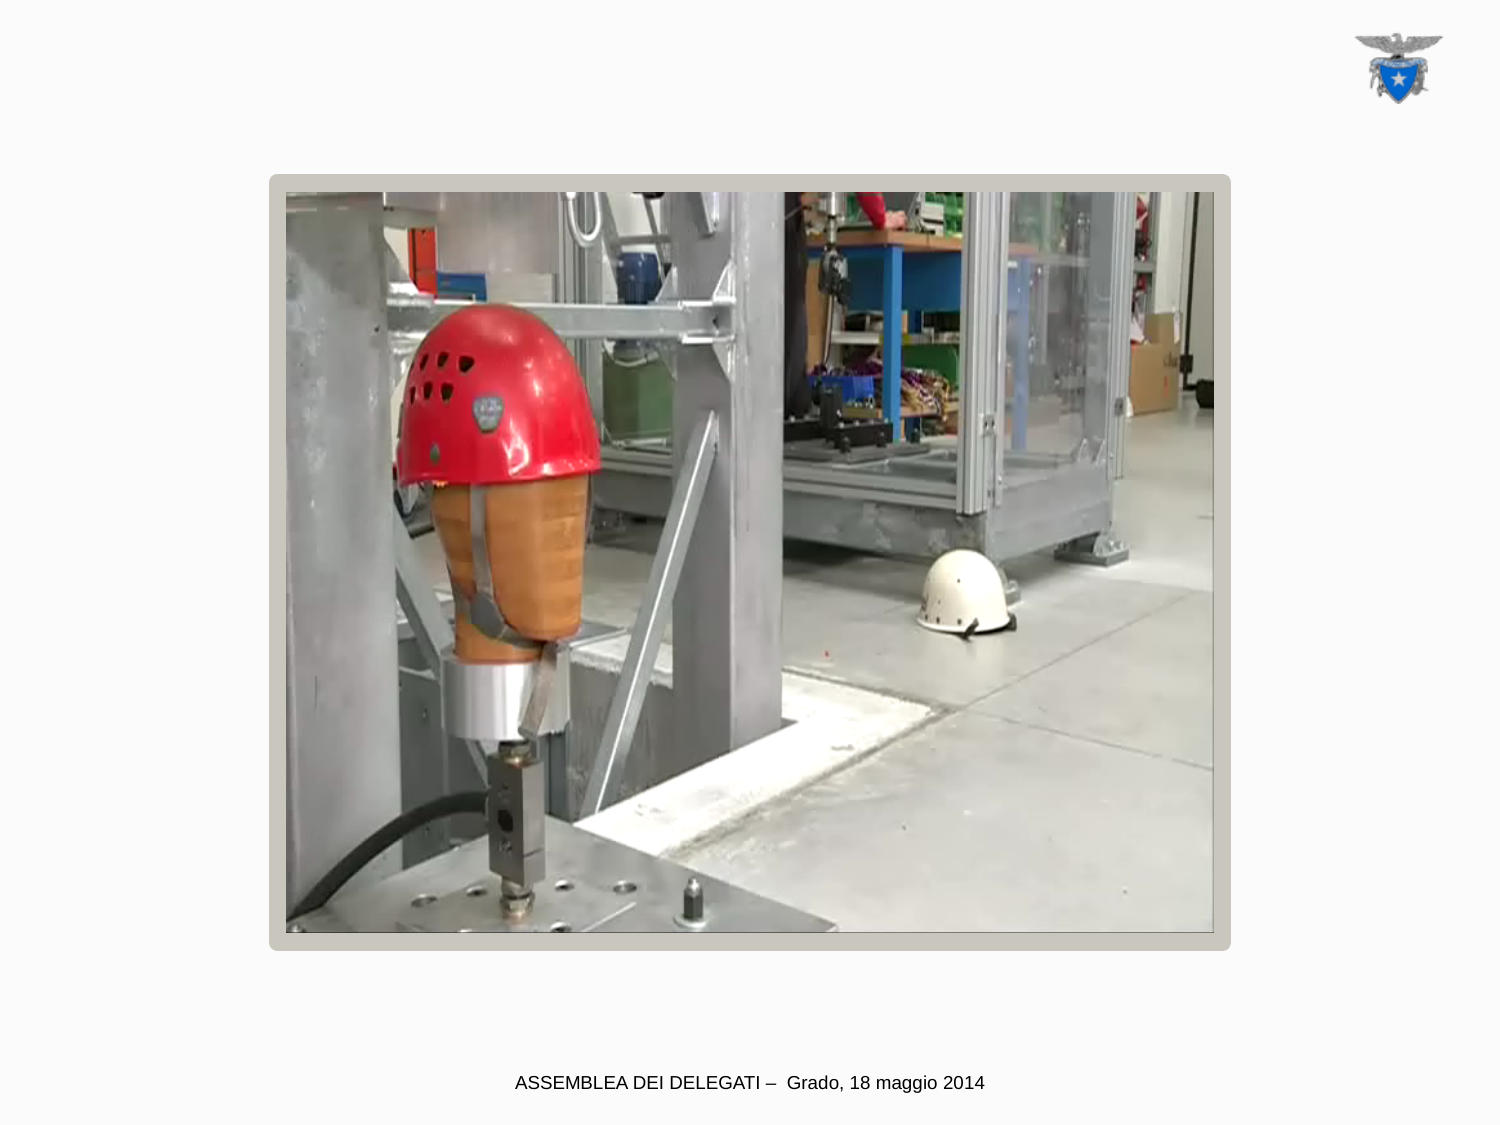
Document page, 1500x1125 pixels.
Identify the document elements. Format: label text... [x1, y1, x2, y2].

text_box ASSEMBLEA DEI DELEGATI – Grado, 18 maggio 2014 [262, 1062, 1238, 1101]
picture [286, 191, 1214, 934]
picture [1352, 29, 1447, 112]
